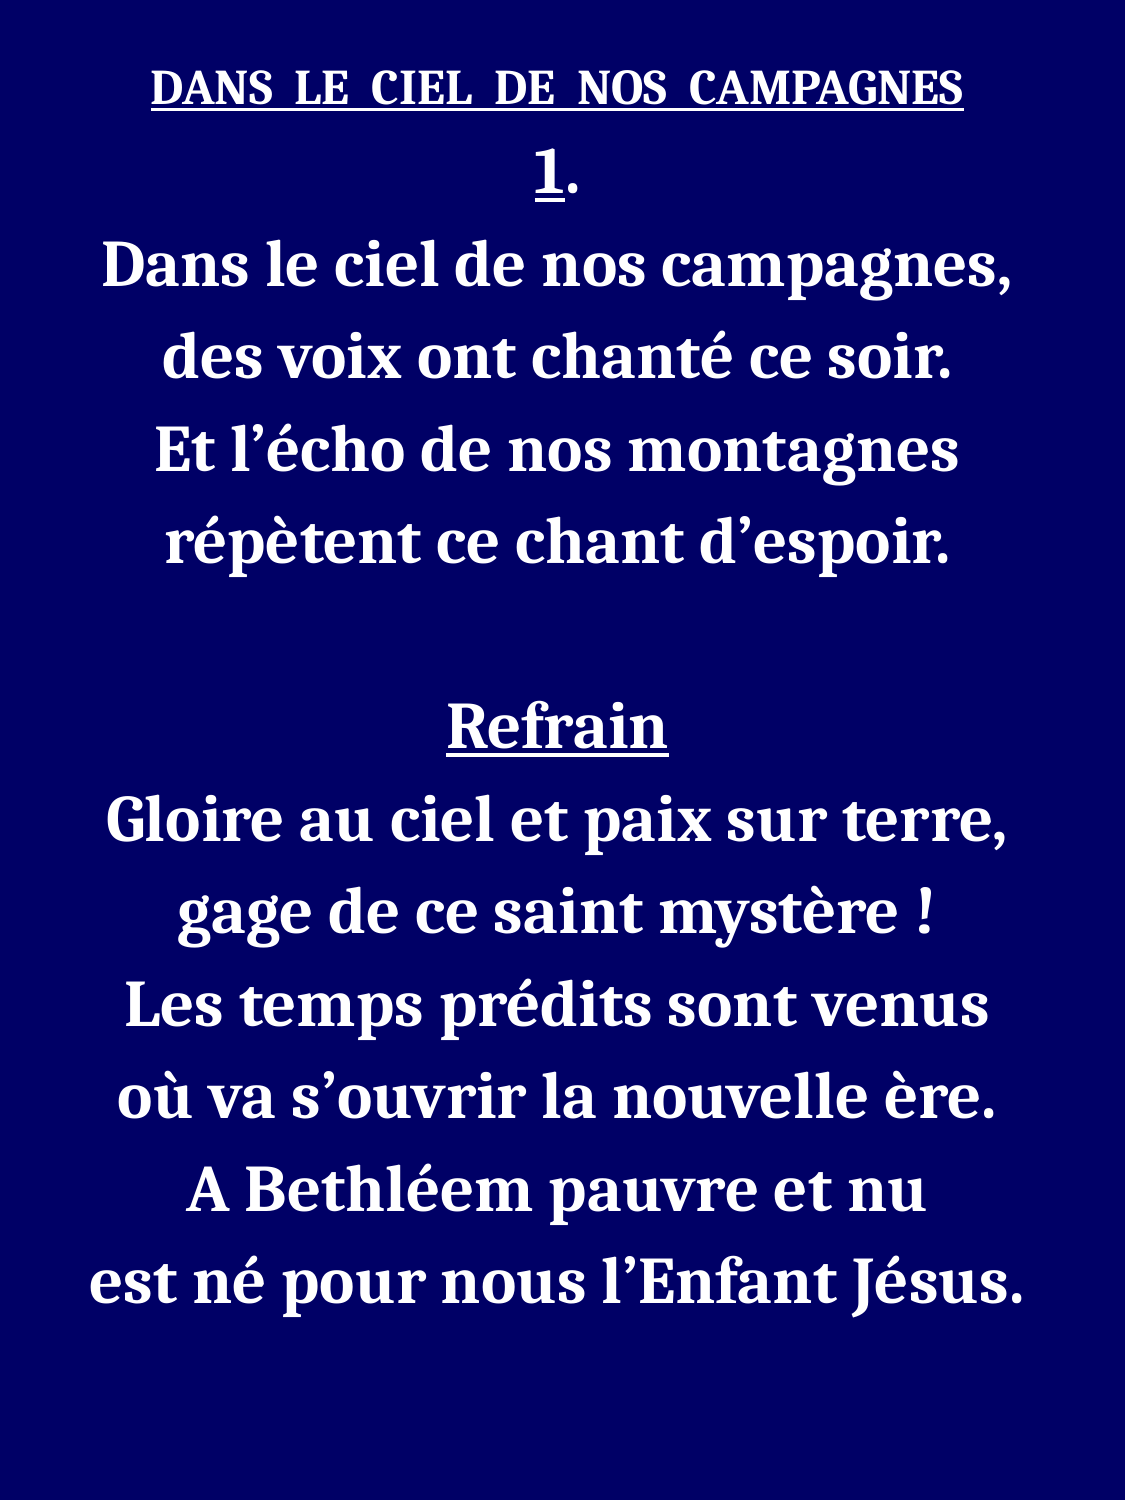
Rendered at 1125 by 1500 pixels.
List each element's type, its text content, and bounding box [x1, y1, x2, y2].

text_box DANS LE CIEL DE NOS CAMPAGNES 1. Dans le ciel de nos campagnes, des voix ont chanté ce soir. Et l’écho de nos montagnes répètent ce chant d’espoir. Refrain Gloire au ciel et paix sur terre, gage de ce saint mystère ! Les temps prédits sont venus où va s’ouvrir la nouvelle ère. A Bethléem pauvre et nu est né pour nous l’Enfant Jésus. [16, 47, 1099, 1382]
